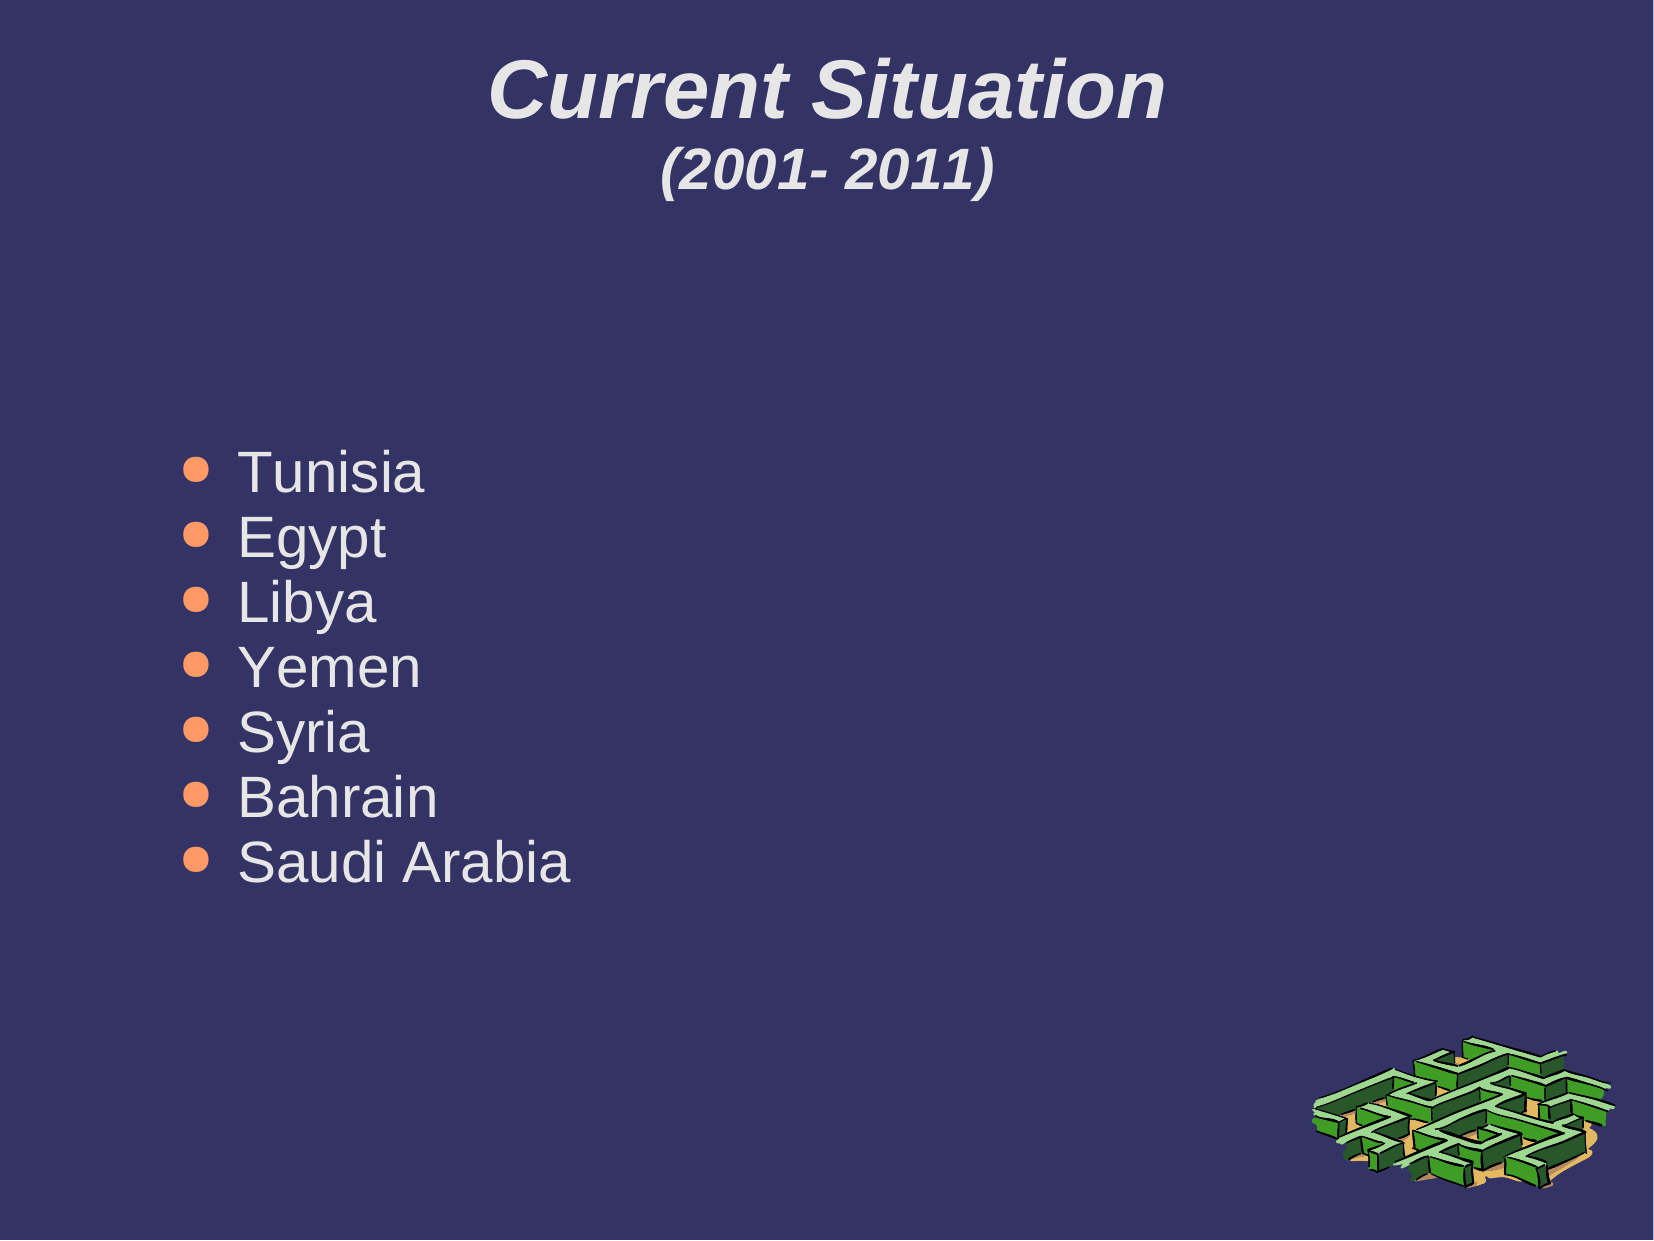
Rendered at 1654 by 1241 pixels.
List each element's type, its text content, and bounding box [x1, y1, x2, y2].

title Current Situation (2001- 2011) [121, 26, 1534, 219]
list Tunisia Egypt Libya Yemen Syria Bahrain Saudi Arabia [178, 364, 1570, 1132]
